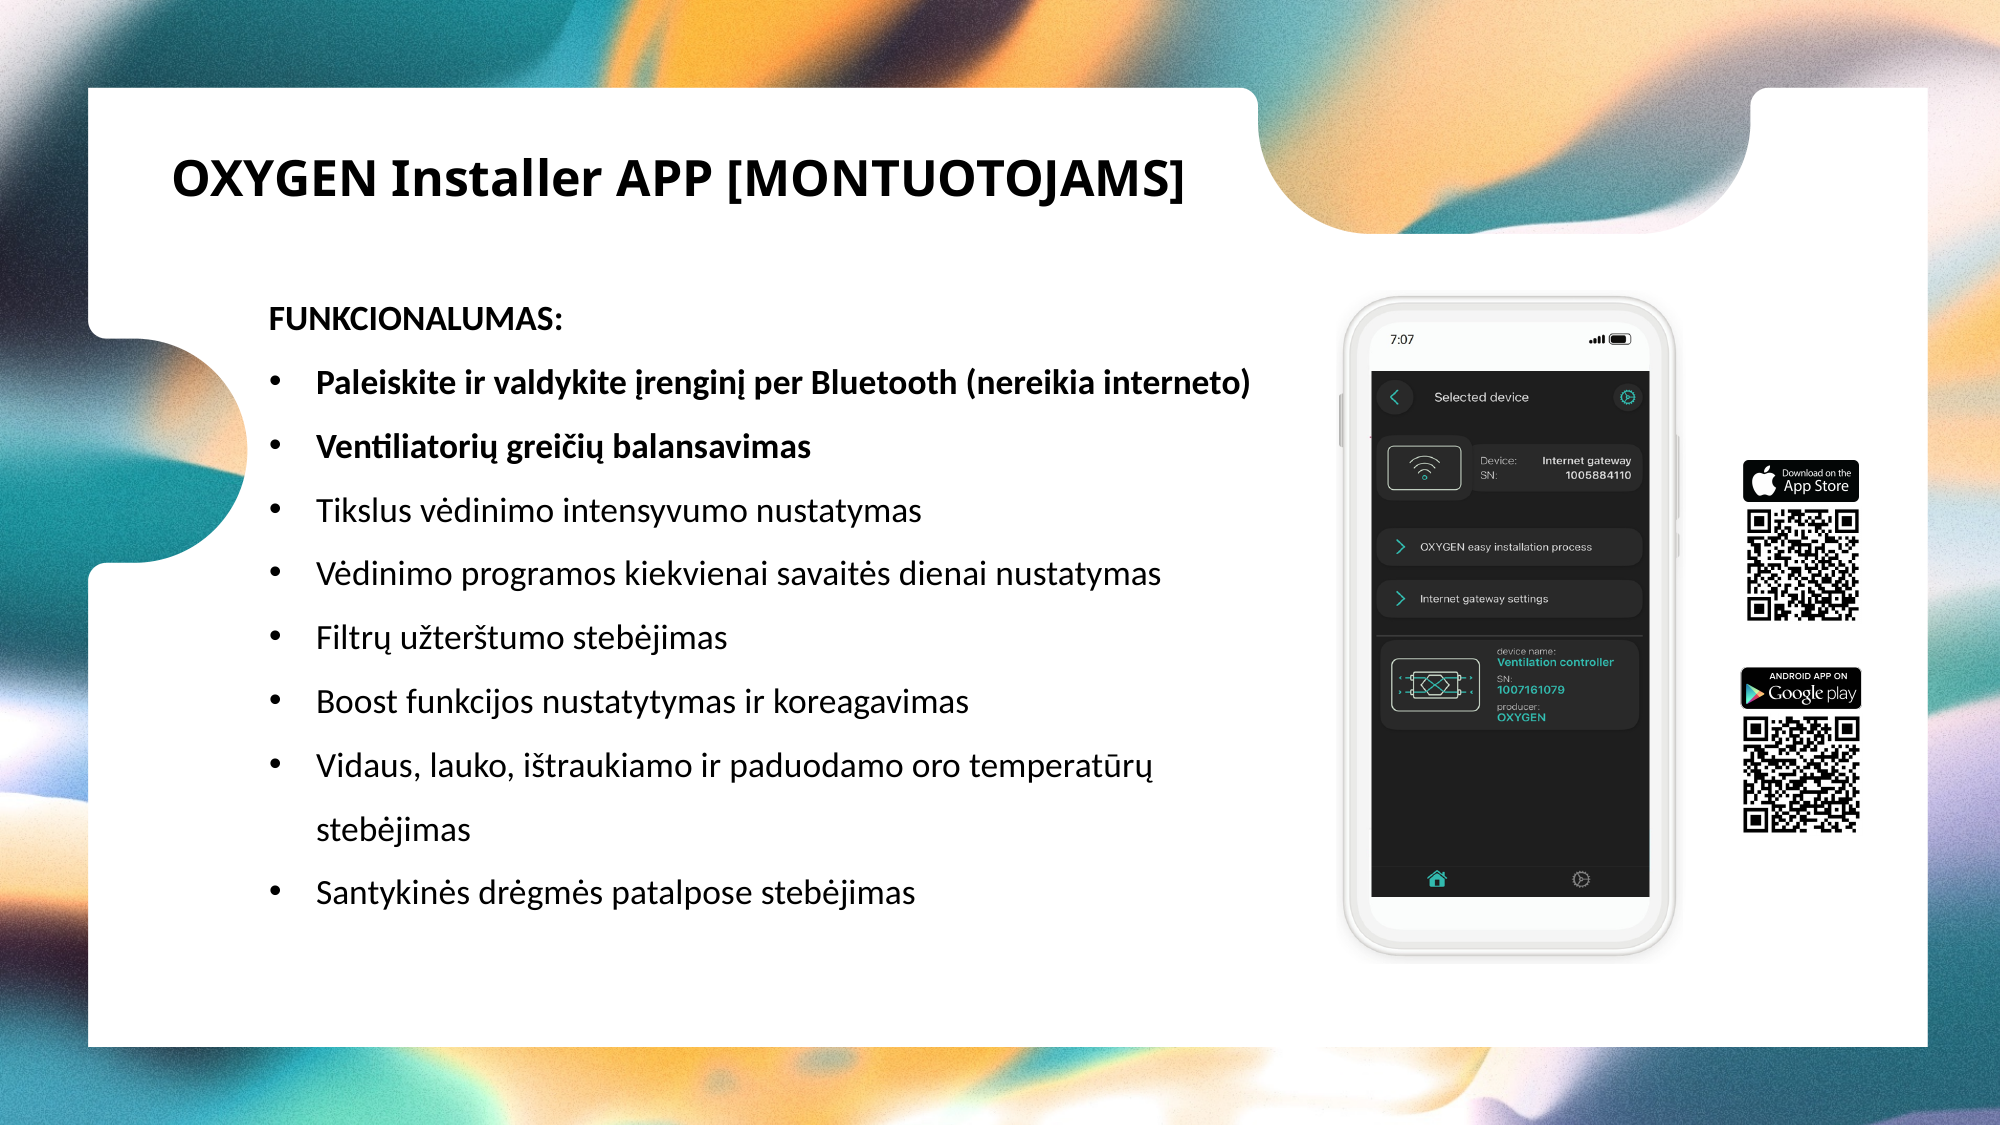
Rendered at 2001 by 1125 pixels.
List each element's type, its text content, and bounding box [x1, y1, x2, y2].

text_box OXYGEN Installer APP [MONTUOTOJAMS] [53, 139, 1305, 214]
picture [0, 0, 2000, 1125]
text_box FUNKCIONALUMAS: Paleiskite ir valdykite įrenginį per Bluetooth (nereikia interneto) Ventiliatorių greičių balansavimas Tikslus vėdinimo intensyvumo nustatymas Vėdinimo programos kiekvienai savaitės dienai nustatymas Filtrų užterštumo stebėjimas Boost funkcijos nustatytymas ir koreagavimas Vidaus, lauko, ištraukiamo ir paduodamo oro temperatūrų stebėjimas Santykinės drėgmės patalpose stebėjimas [254, 266, 1326, 920]
